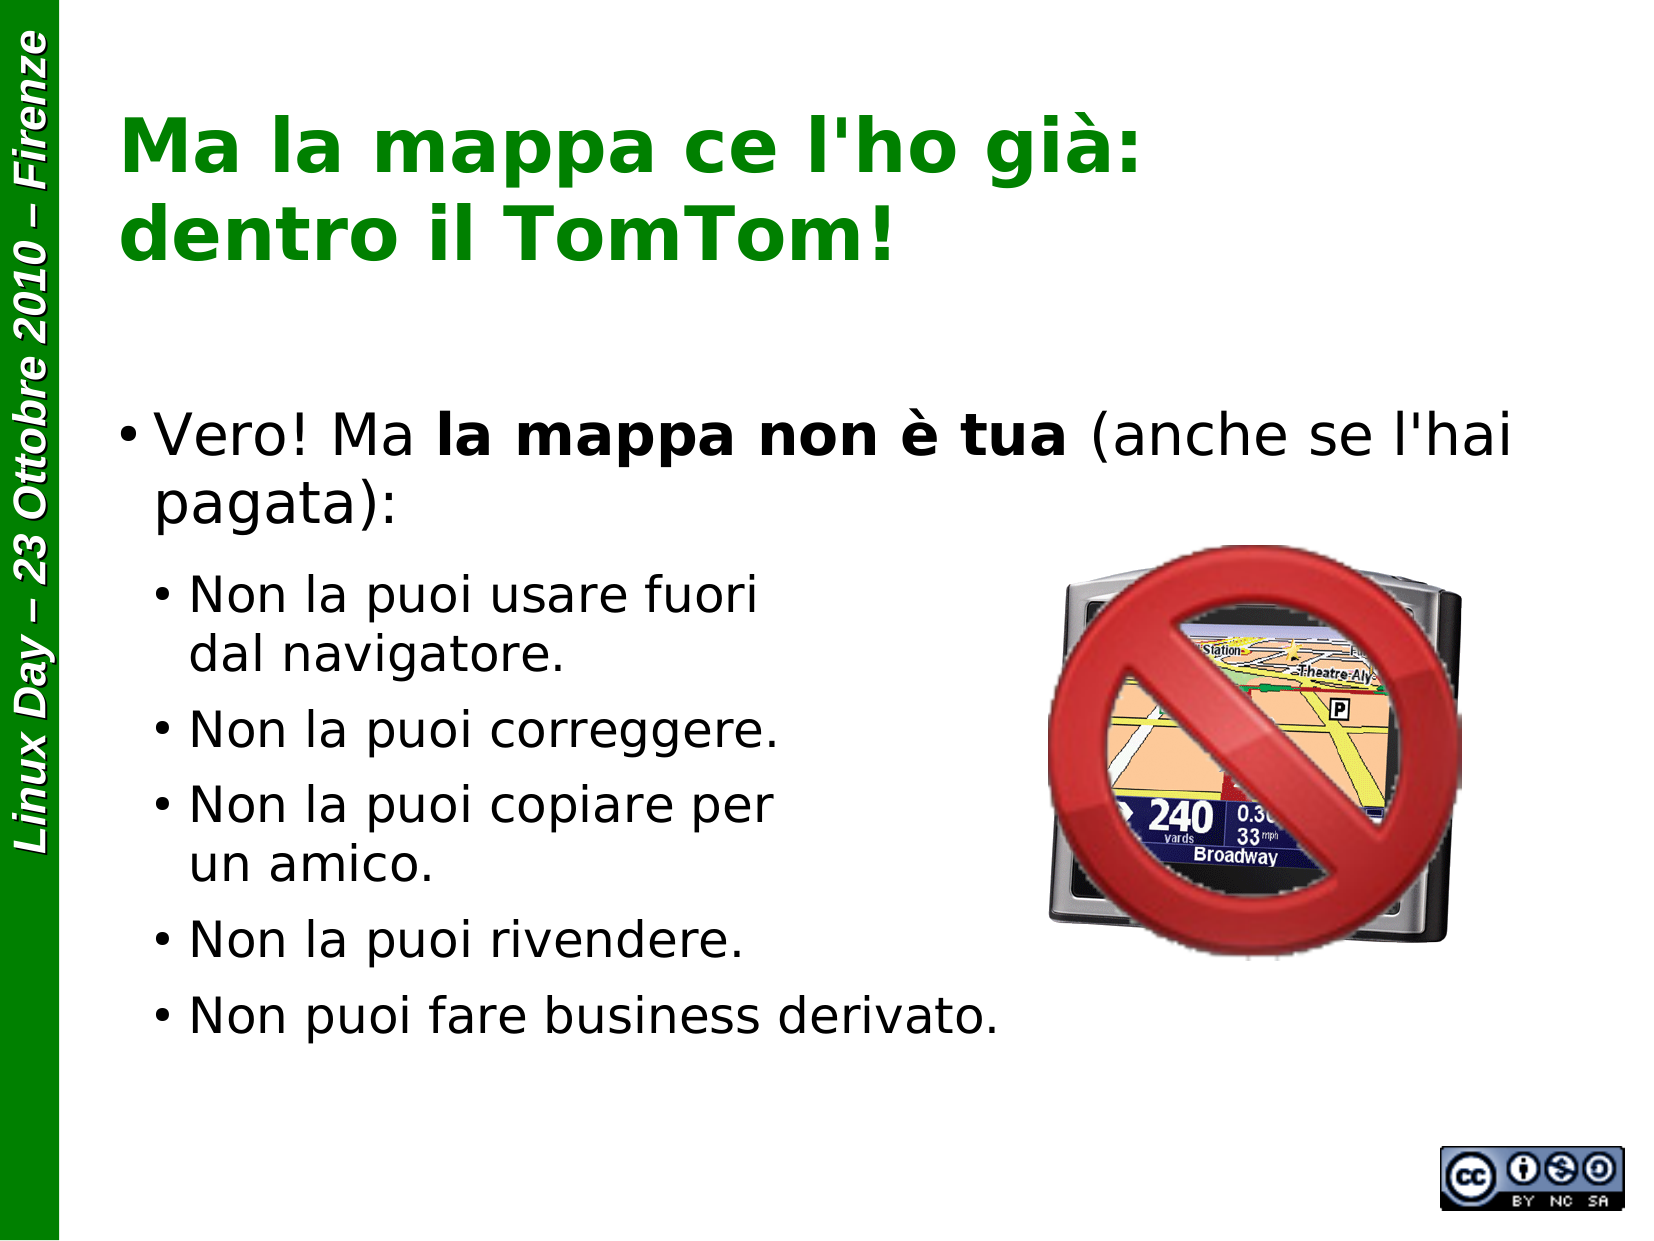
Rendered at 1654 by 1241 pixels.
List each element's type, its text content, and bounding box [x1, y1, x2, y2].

picture [1440, 1146, 1625, 1211]
list Vero! Ma la mappa non è tua (anche se l'hai pagata): Non la puoi usare fuori dal navigatore. Non la puoi correggere. Non la puoi copiare per un amico. Non la puoi rivendere. Non puoi fare business derivato. [118, 401, 1571, 1112]
picture [1048, 545, 1462, 961]
title Ma la mappa ce l'ho già: dentro il TomTom! [118, 94, 1394, 287]
